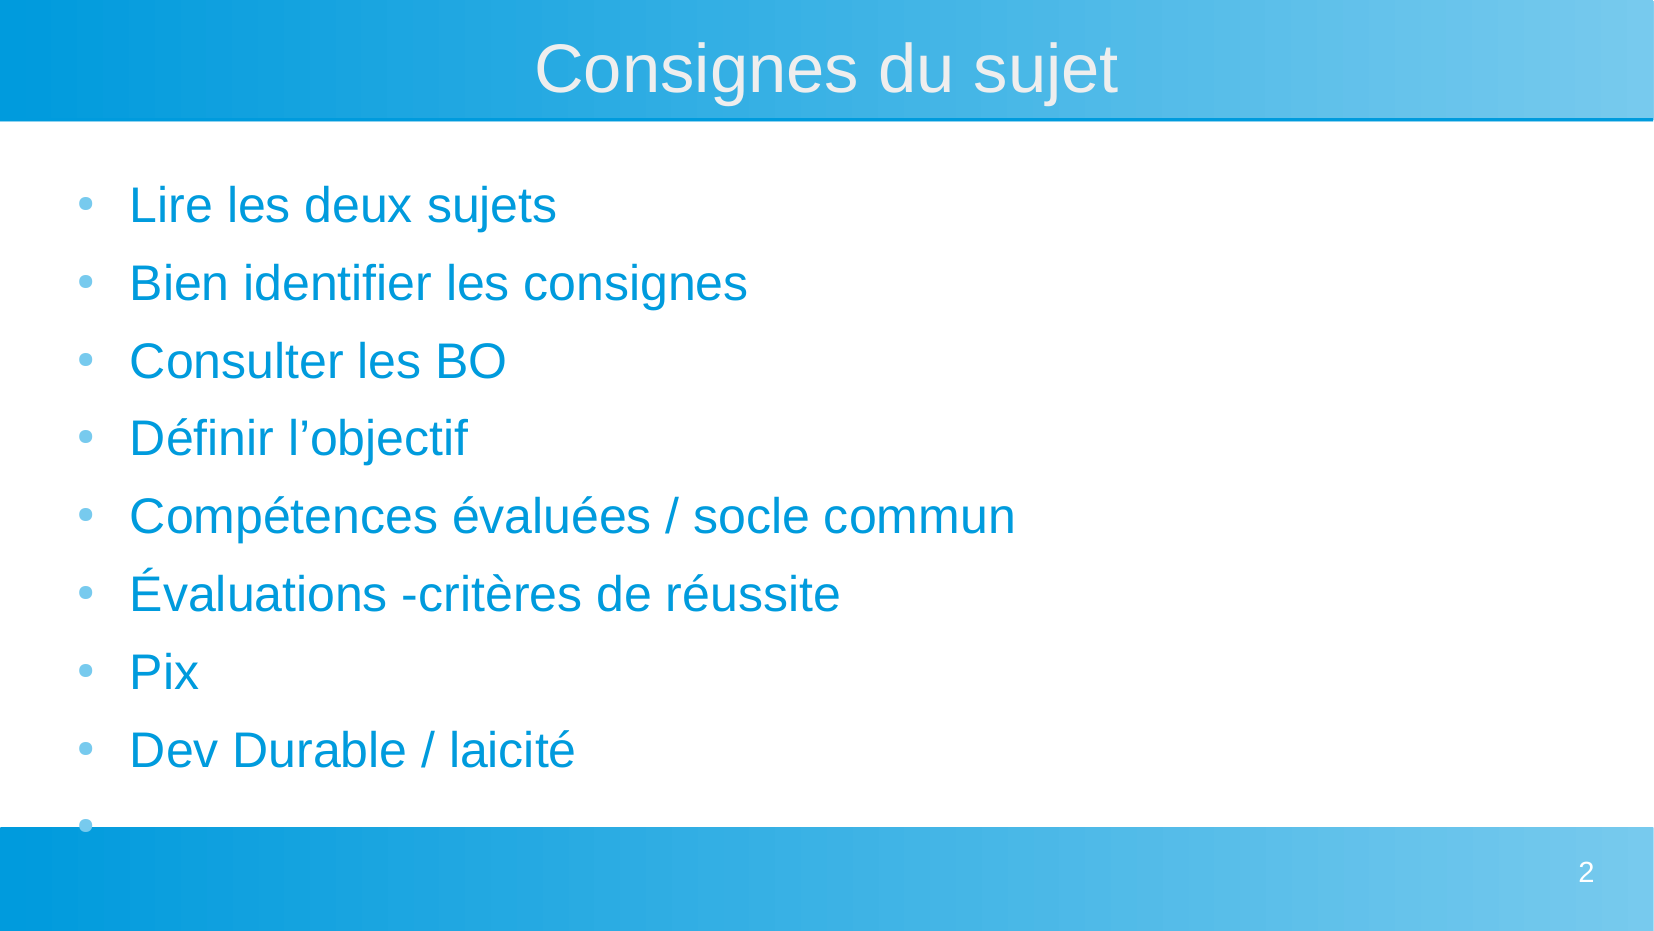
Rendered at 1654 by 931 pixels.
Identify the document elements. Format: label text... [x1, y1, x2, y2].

title Consignes du sujet [59, 29, 1595, 108]
list Lire les deux sujets Bien identifier les consignes Consulter les BO Définir l’objectif Compétences évaluées / socle commun Évaluations -critères de réussite Pix Dev Durable / laicité [59, 177, 1595, 768]
